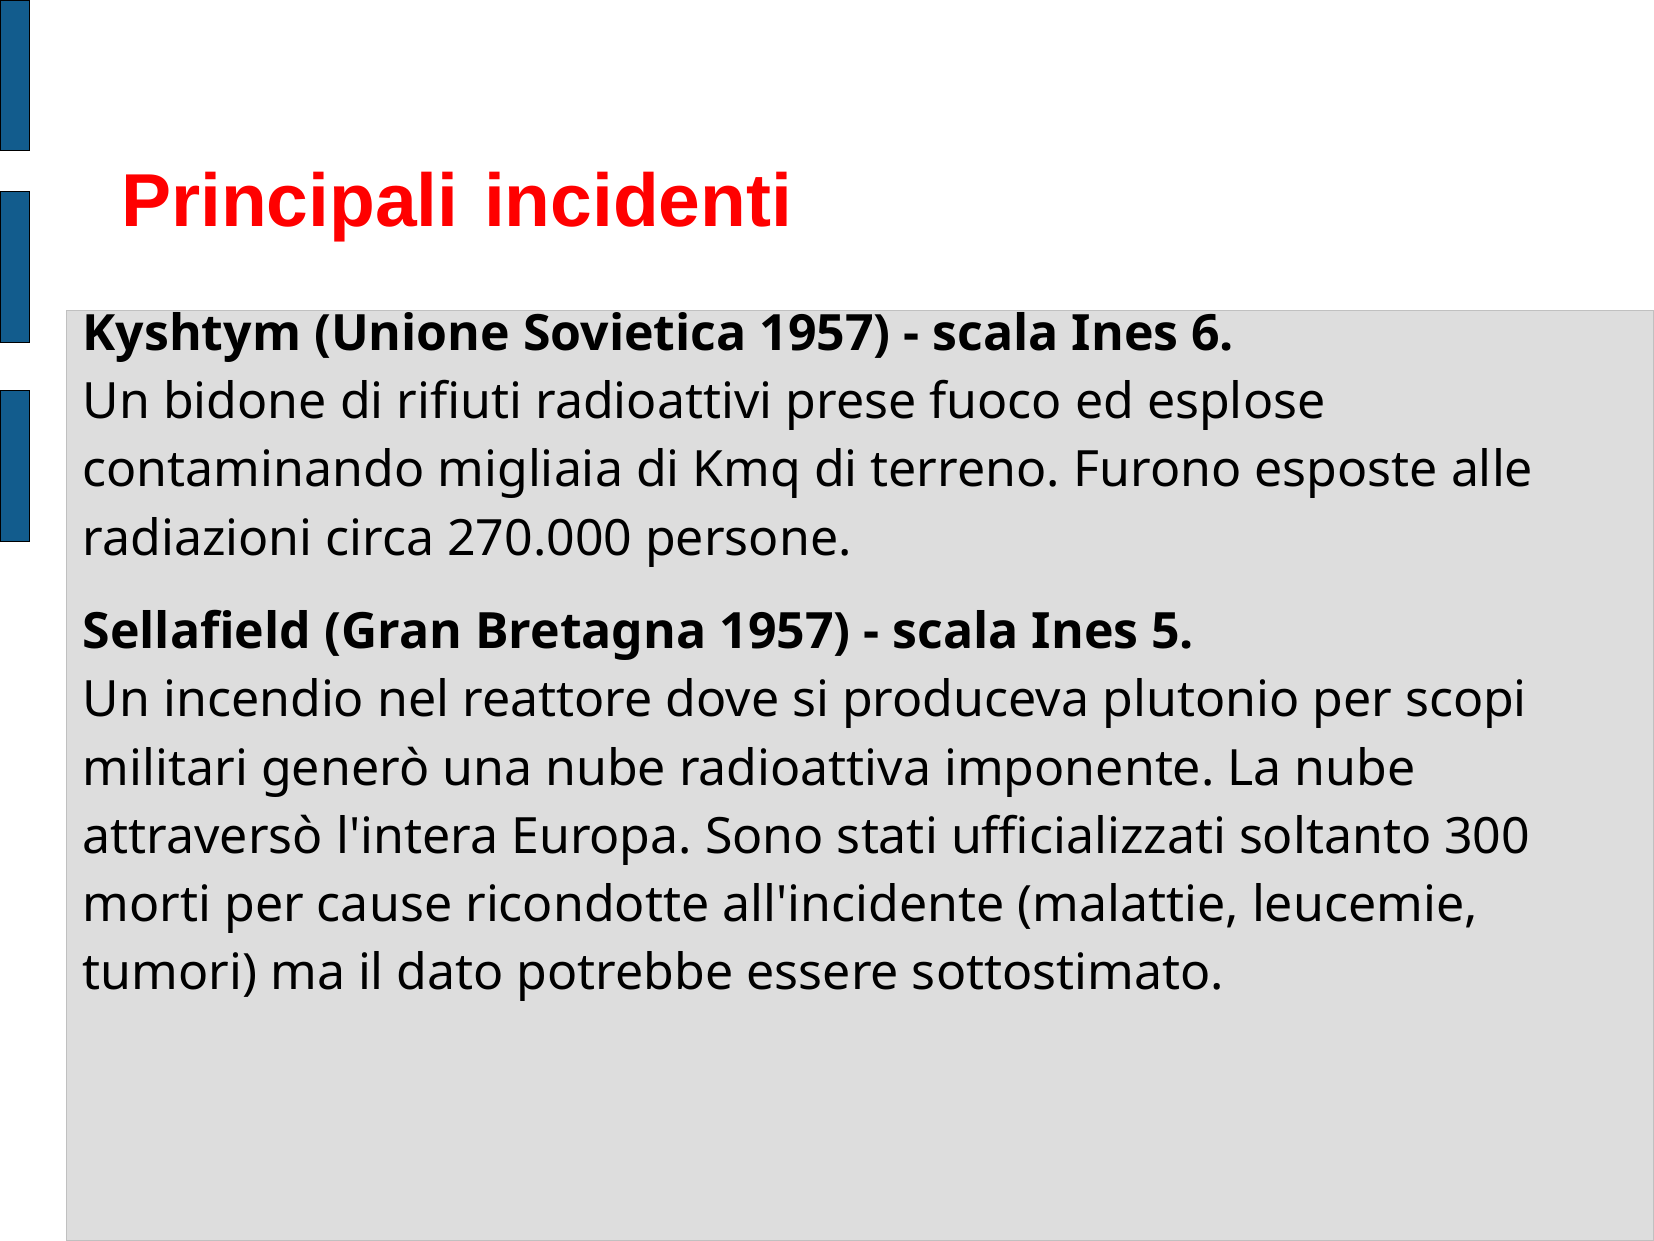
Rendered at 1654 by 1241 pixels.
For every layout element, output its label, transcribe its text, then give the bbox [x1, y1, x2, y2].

title Principali incidenti [121, 91, 1534, 299]
subtitle Kyshtym (Unione Sovietica 1957) - scala Ines 6. Un bidone di rifiuti radioattivi prese fuoco ed esplose contaminando migliaia di Kmq di terreno. Furono esposte alle radiazioni circa 270.000 persone. Sellafield (Gran Bretagna 1957) - scala Ines 5. Un incendio nel reattore dove si produceva plutonio per scopi militari generò una nube radioattiva imponente. La nube attraversò l'intera Europa. Sono stati ufficializzati soltanto 300 morti per cause ricondotte all'incidente (malattie, leucemie, tumori) ma il dato potrebbe essere sottostimato. [82, 288, 1571, 1111]
